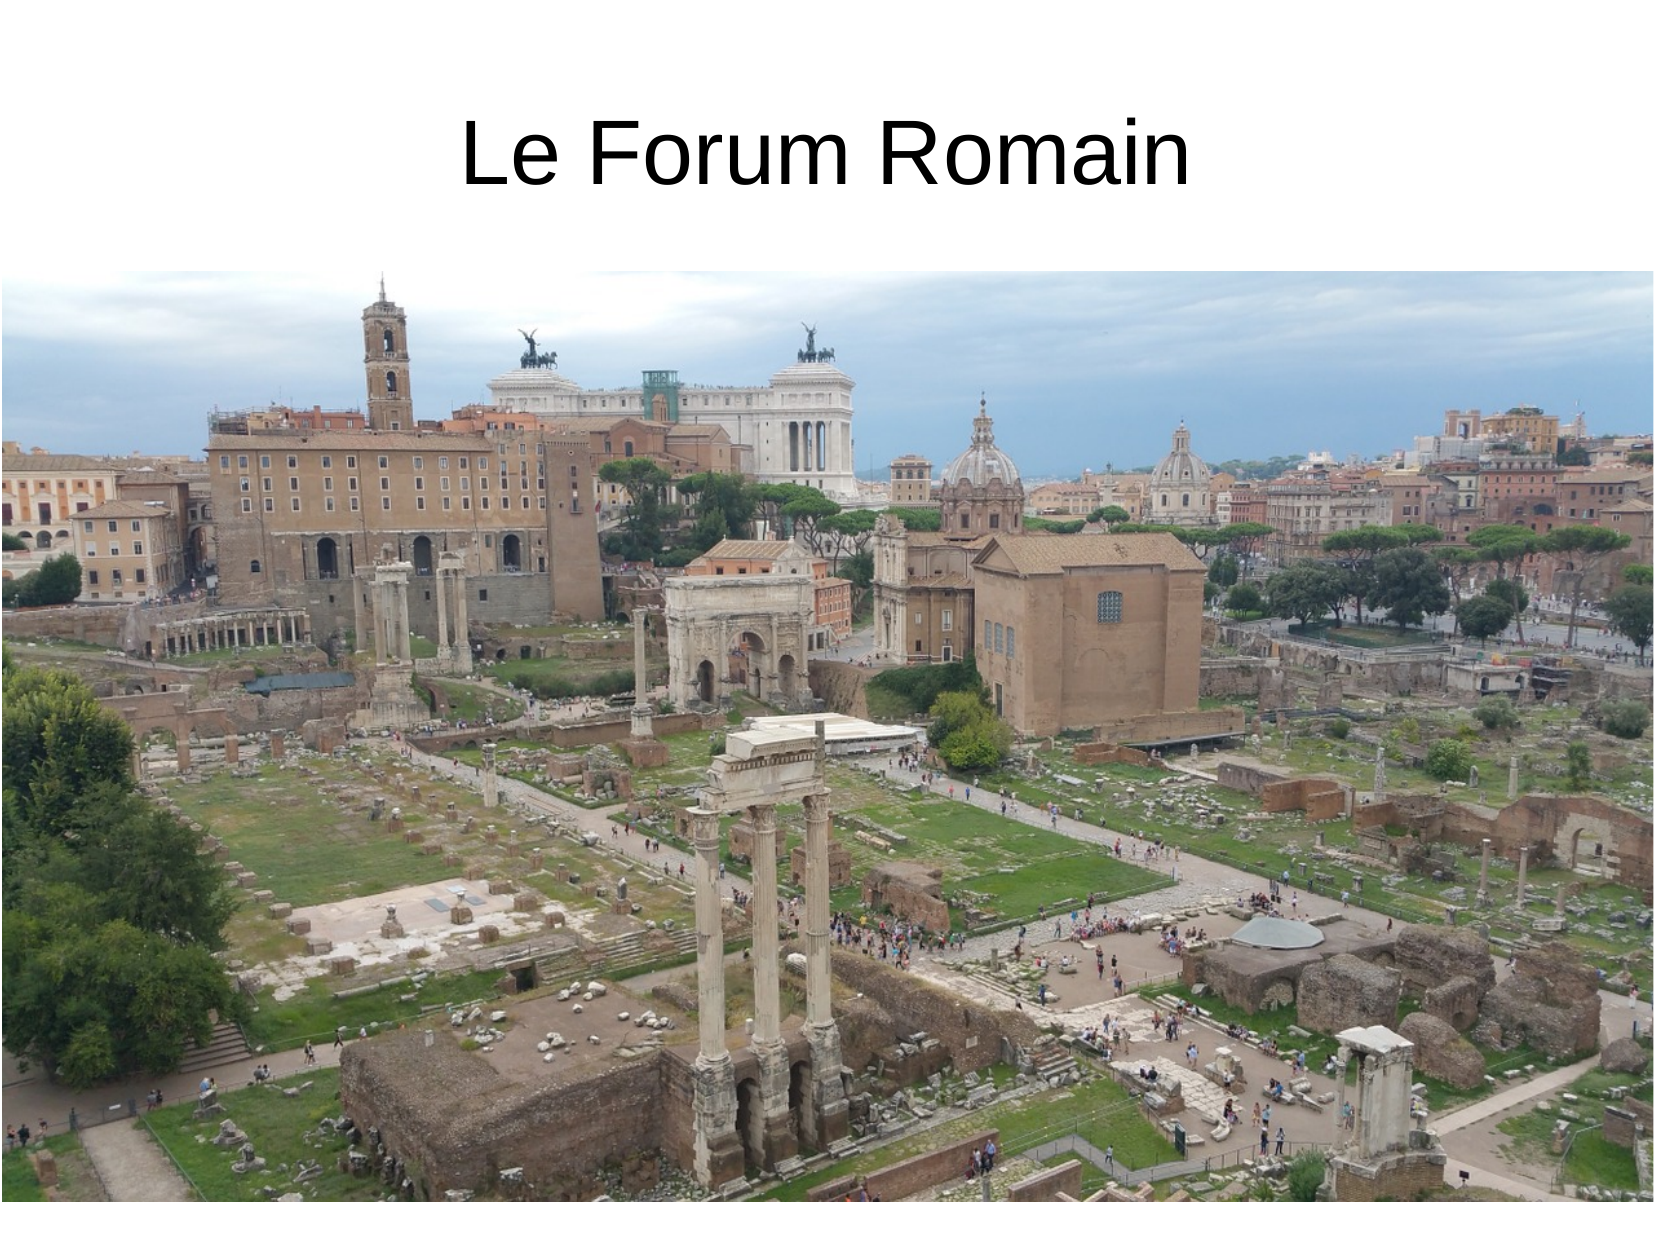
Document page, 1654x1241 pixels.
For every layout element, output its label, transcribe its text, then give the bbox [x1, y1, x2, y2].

title Le Forum Romain [82, 49, 1571, 257]
picture [2, 271, 1654, 1202]
